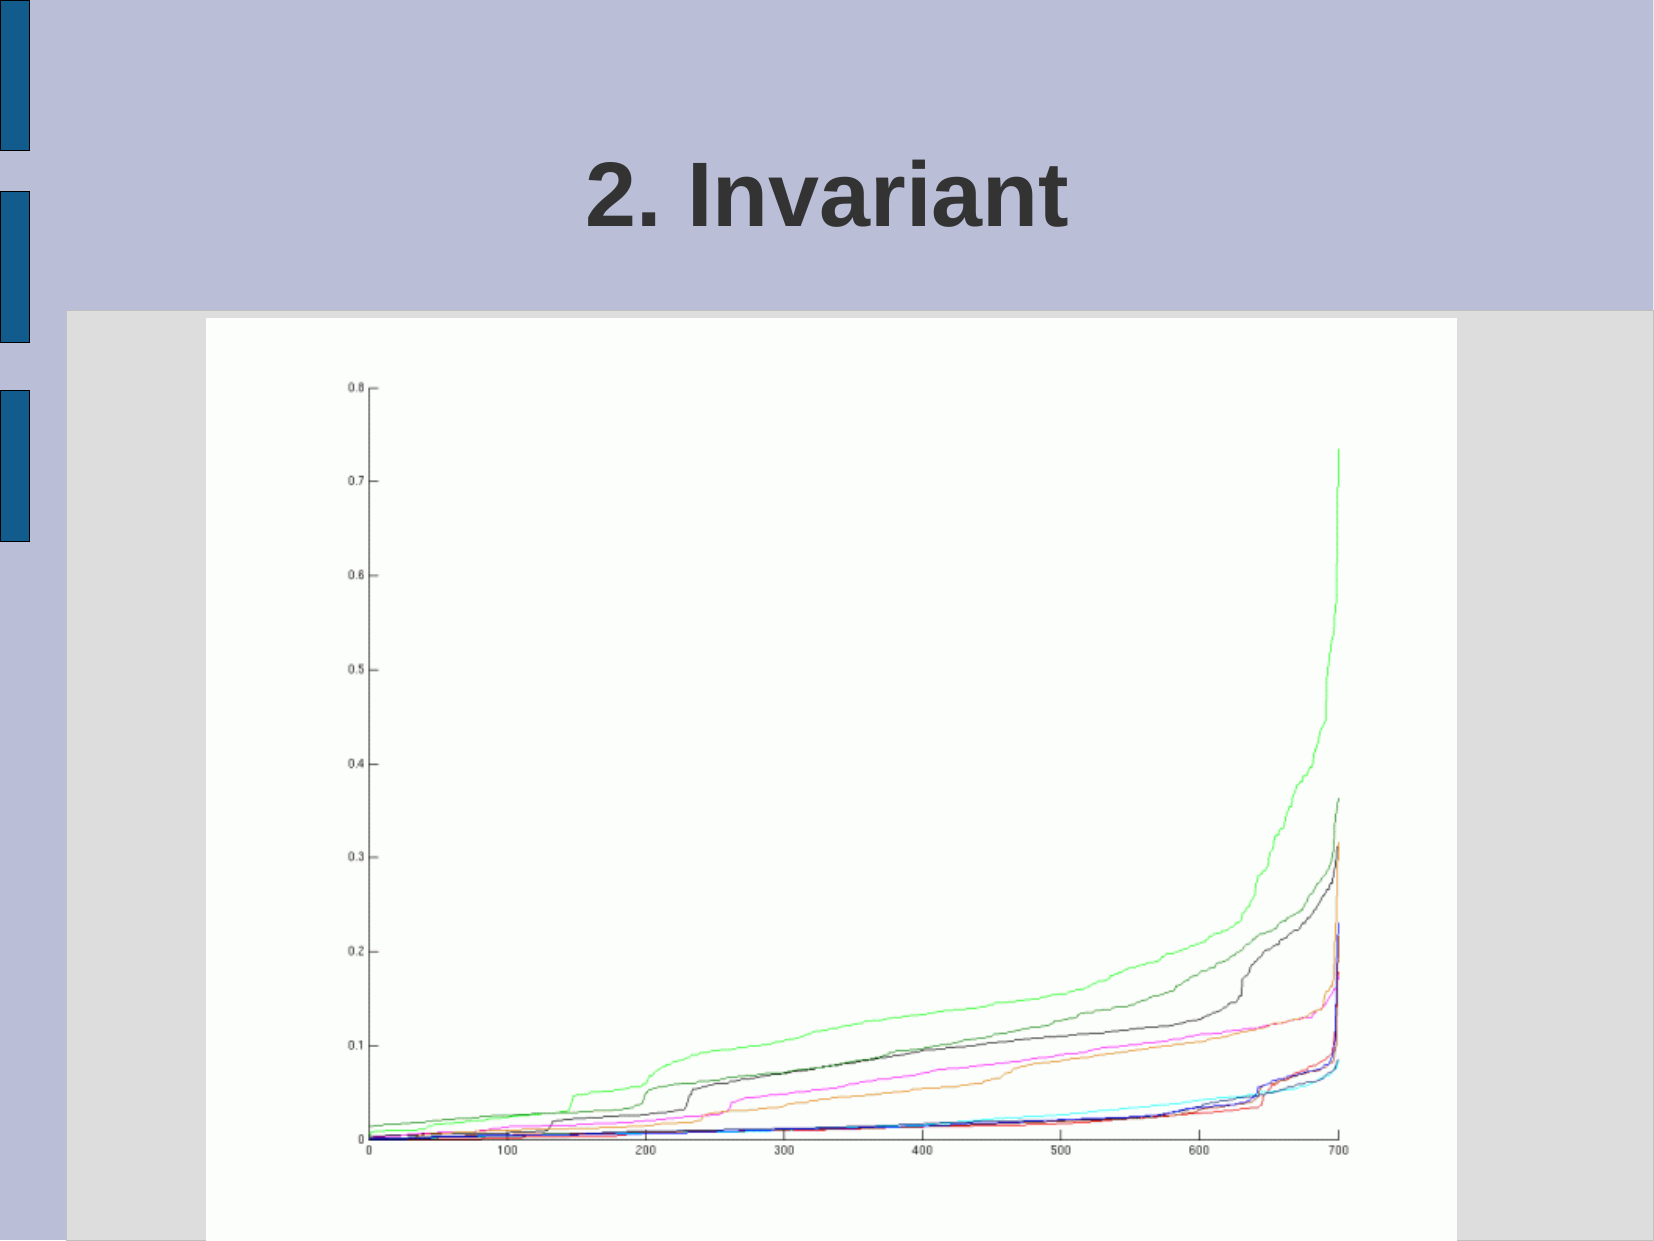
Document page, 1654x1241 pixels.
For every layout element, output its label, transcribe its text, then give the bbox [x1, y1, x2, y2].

title 2. Invariant [121, 91, 1534, 299]
picture [206, 318, 1457, 1241]
